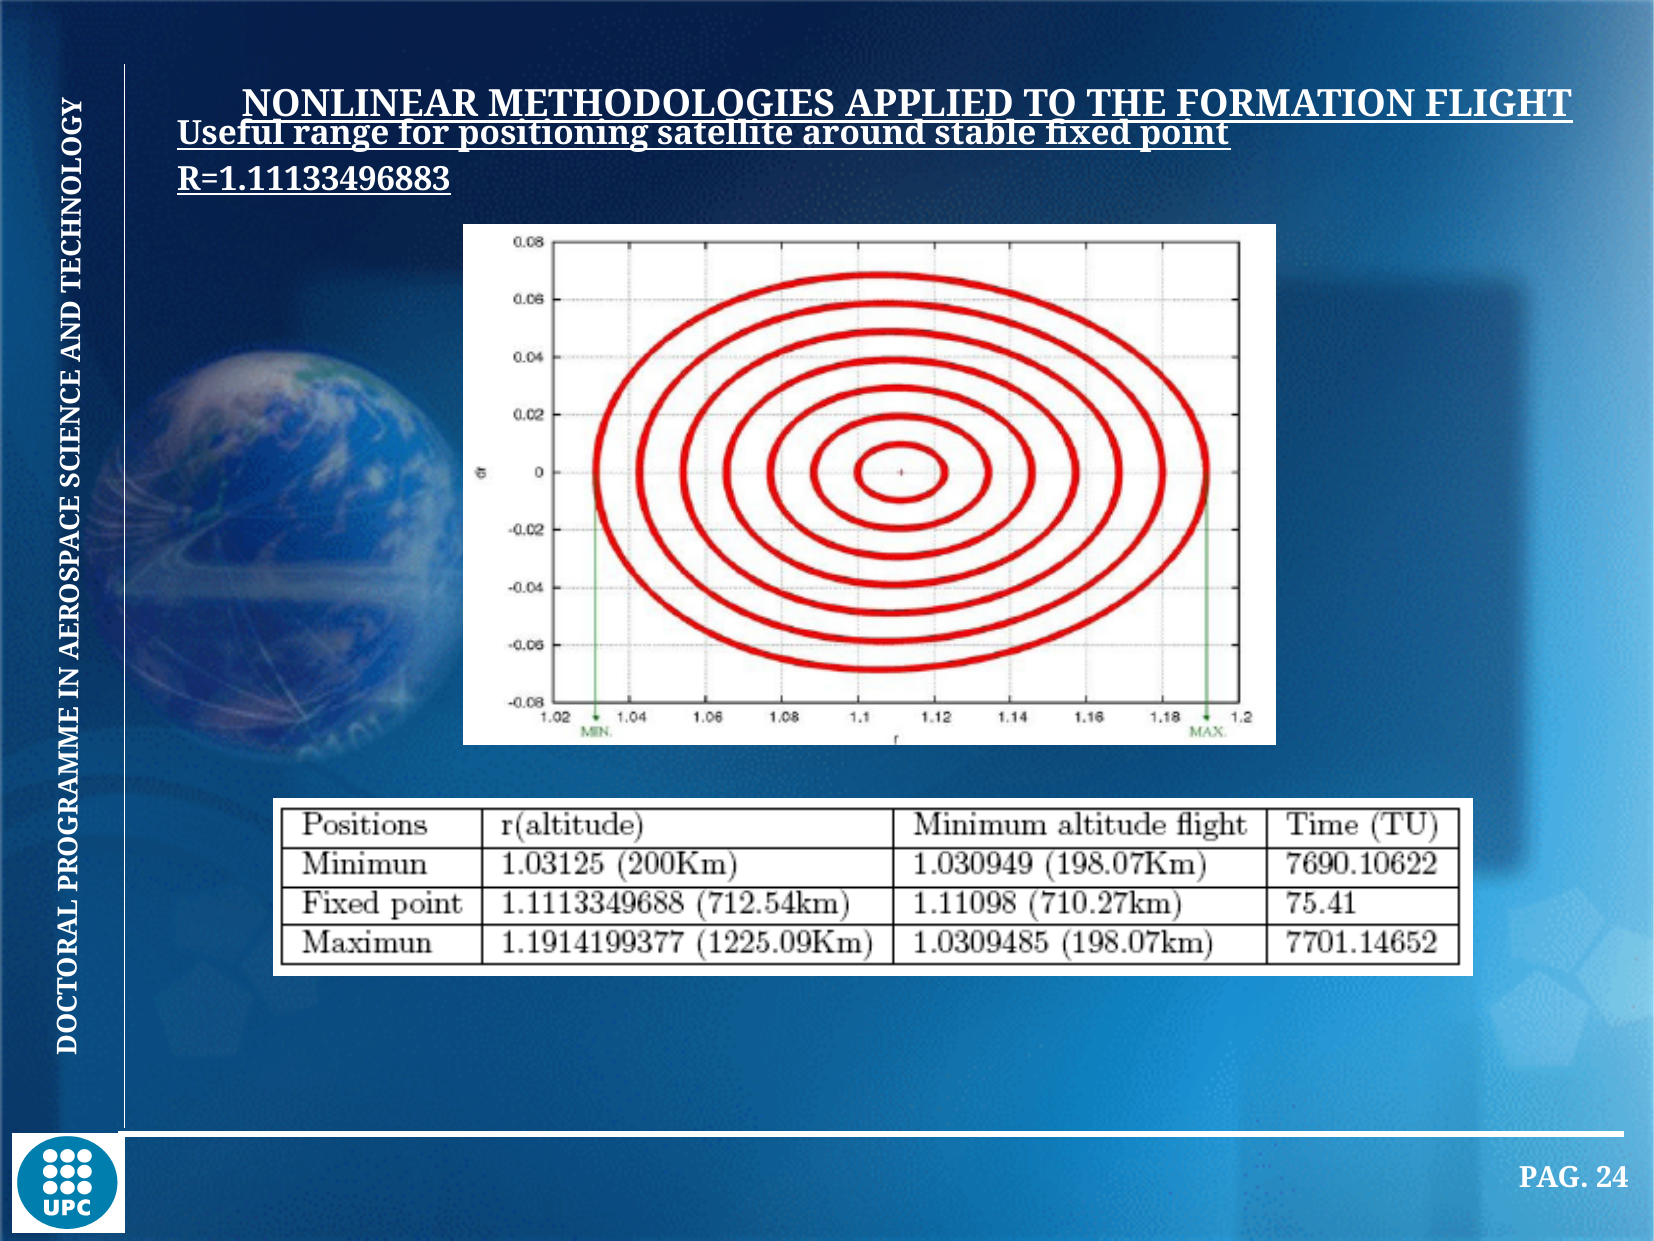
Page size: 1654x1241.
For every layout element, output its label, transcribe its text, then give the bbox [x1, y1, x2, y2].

picture [463, 224, 1276, 745]
title PAG. 24 [1505, 1116, 1642, 1237]
picture [273, 798, 1473, 976]
title NONLINEAR METHODOLOGIES APPLIED TO THE FORMATION FLIGHT [147, 29, 1654, 150]
picture [0, 0, 1654, 1241]
title DOCTORAL PROGRAMME IN AEROSPACE SCIENCE AND TECHNOLOGY [8, 88, 124, 1064]
subtitle [177, 177, 1536, 1061]
title Useful range for positioning satellite around stable fixed point R=1.11133496883 [177, 150, 1388, 215]
